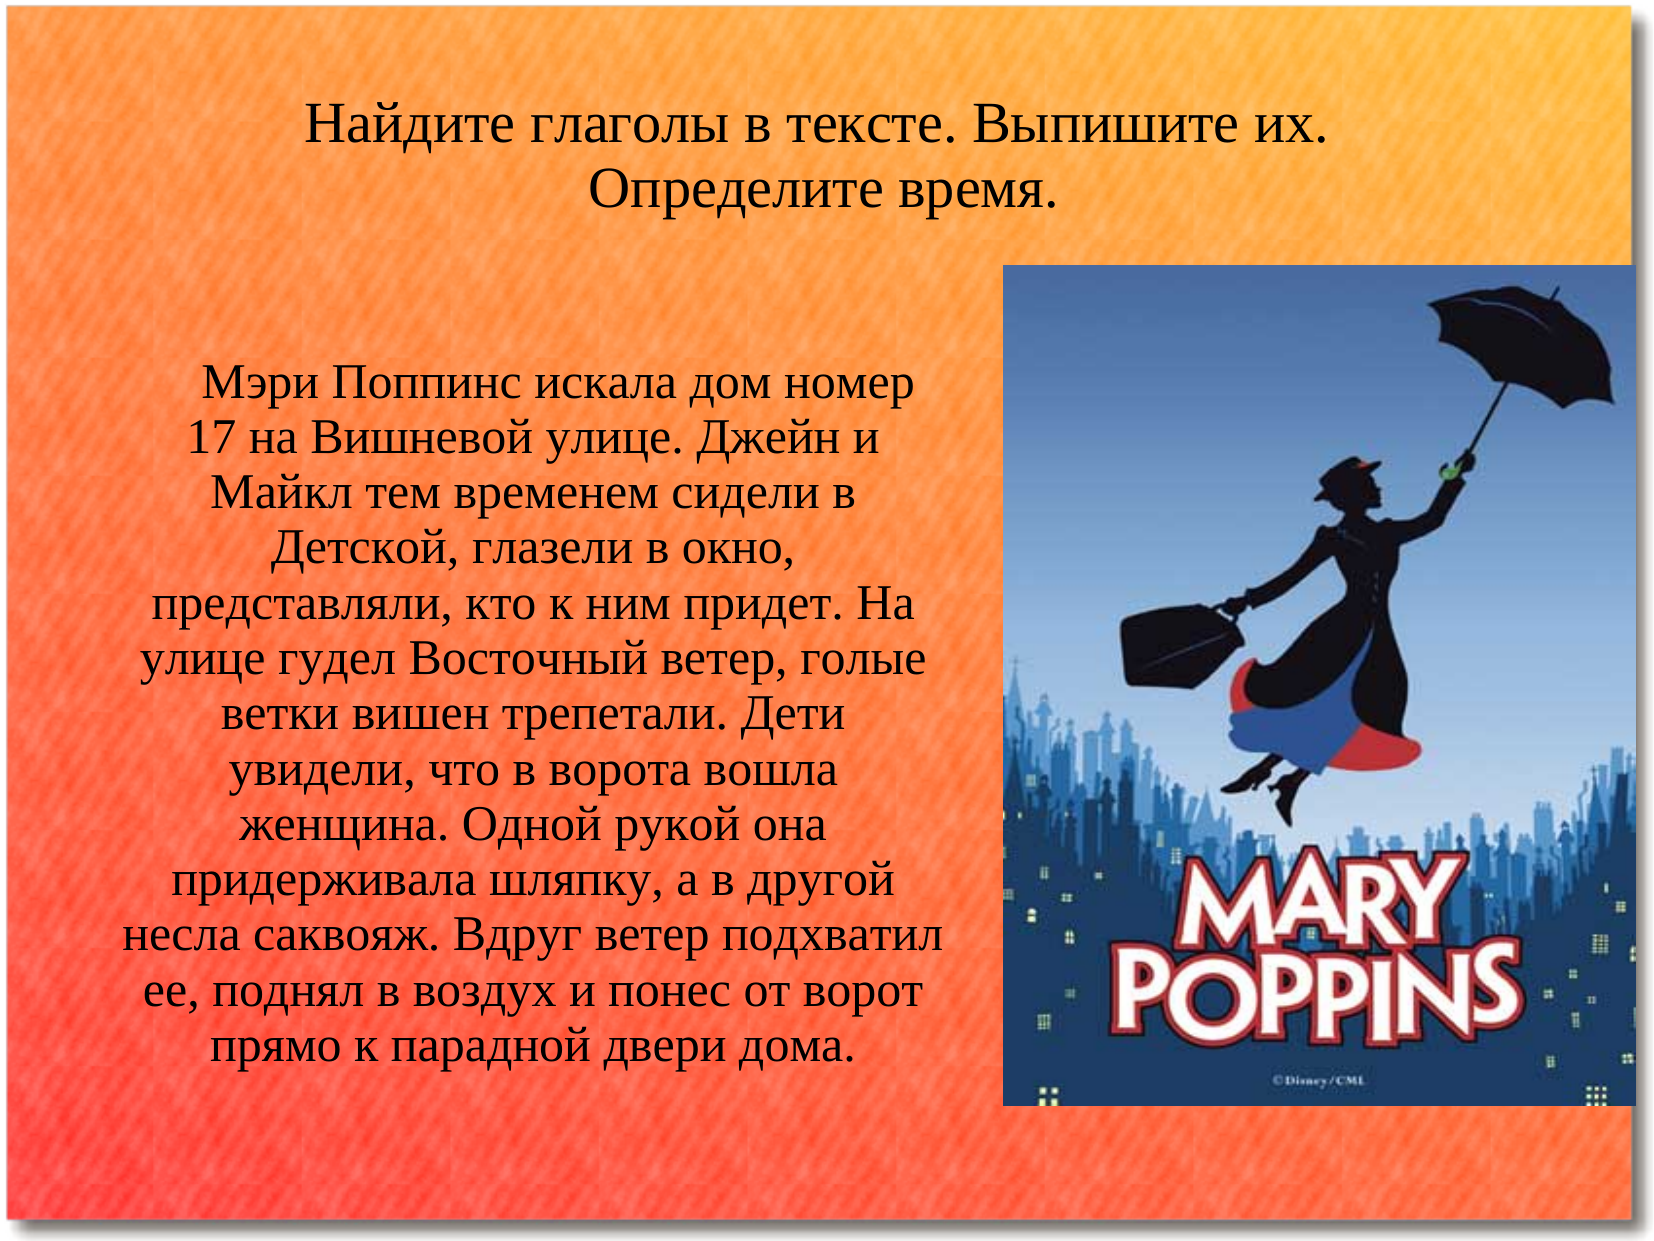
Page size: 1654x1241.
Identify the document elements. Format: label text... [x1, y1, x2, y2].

title Найдите глаголы в тексте. Выпишите их. Определите время. [118, 59, 1531, 252]
picture [0, 0, 1654, 1241]
subtitle Мэри Поппинс искала дом номер 17 на Вишневой улице. Джейн и Майкл тем временем сидели в Детской, глазели в окно, представляли, кто к ним придет. На улице гудел Восточный ветер, голые ветки вишен трепетали. Дети увидели, что в ворота вошла женщина. Одной рукой она придерживала шляпку, а в другой несла саквояж. Вдруг ветер подхватил ее, поднял в воздух и понес от ворот прямо к парадной двери дома. [121, 244, 945, 1182]
